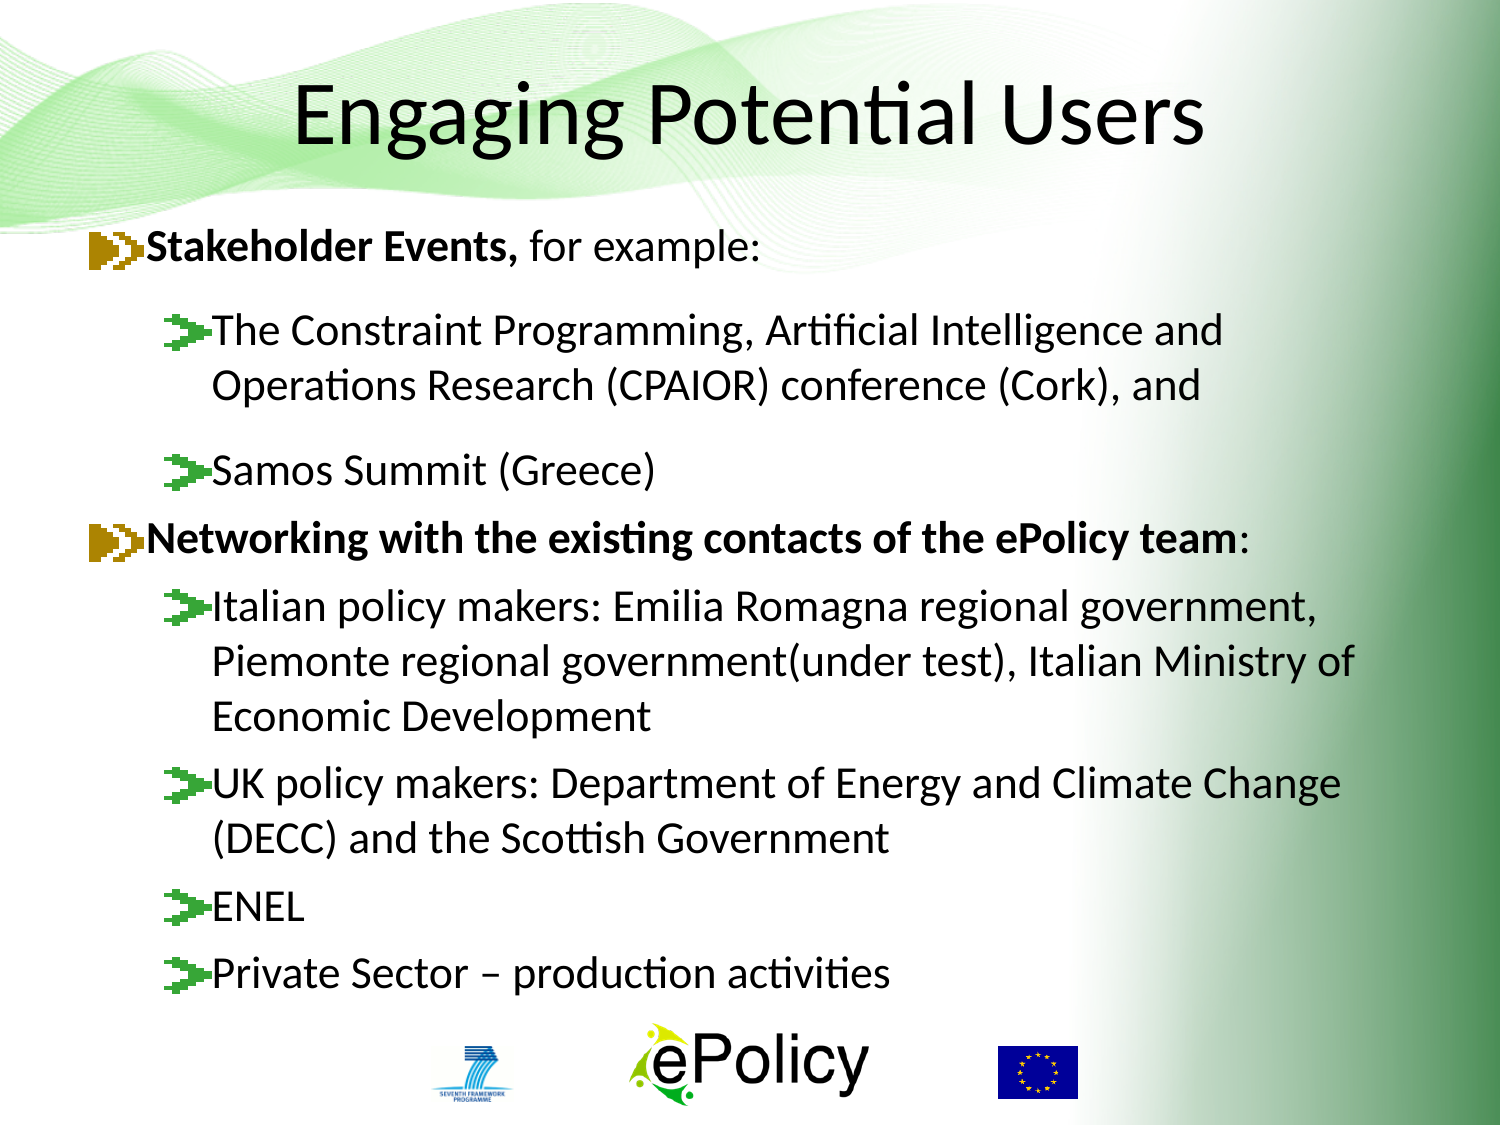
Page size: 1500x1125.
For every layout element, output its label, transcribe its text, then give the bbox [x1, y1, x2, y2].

picture [0, 0, 1500, 1125]
list Stakeholder Events, for example: The Constraint Programming, Artificial Intelligence and Operations Research (CPAIOR) conference (Cork), and Samos Summit (Greece) Networking with the existing contacts of the ePolicy team: Italian policy makers: Emilia Romagna regional government, Piemonte regional government(under test), Italian Ministry of Economic Development UK policy makers: Department of Energy and Climate Change (DECC) and the Scottish Government ENEL Private Sector – production activities [75, 208, 1425, 1005]
title Engaging Potential Users [75, 45, 1425, 208]
picture [431, 1046, 514, 1102]
